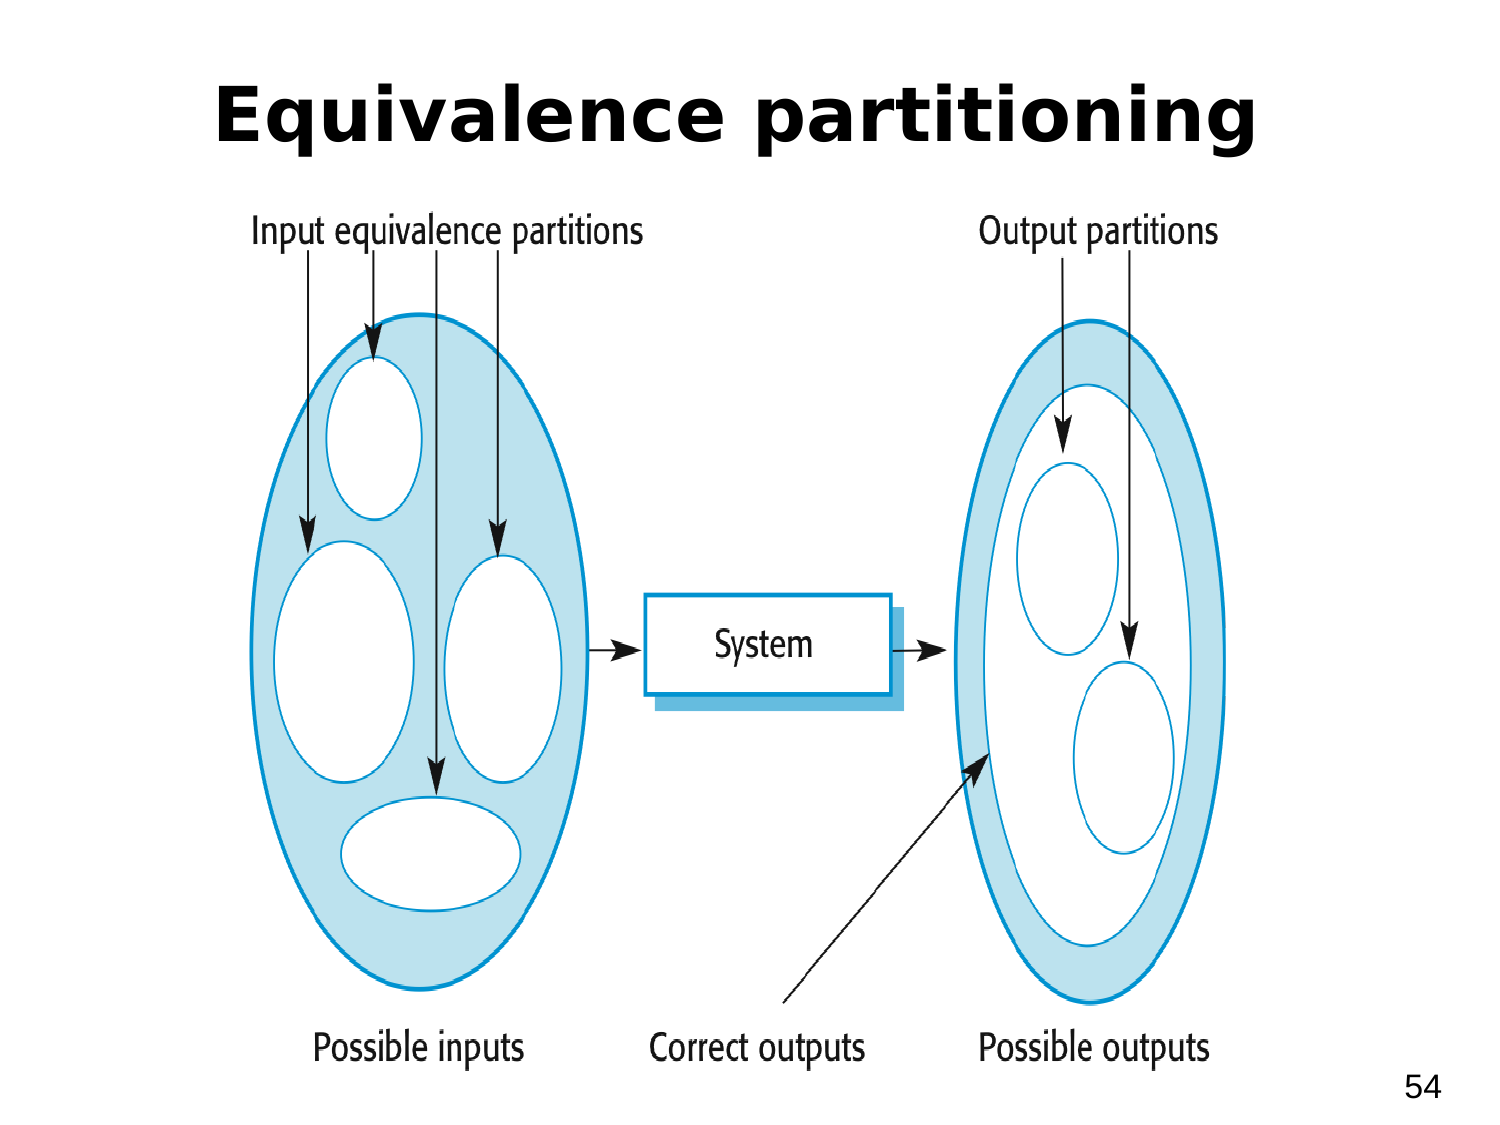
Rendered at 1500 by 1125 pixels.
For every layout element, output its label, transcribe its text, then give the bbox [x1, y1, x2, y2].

title Equivalence partitioning [75, 44, 1425, 177]
picture [111, 203, 1359, 1075]
